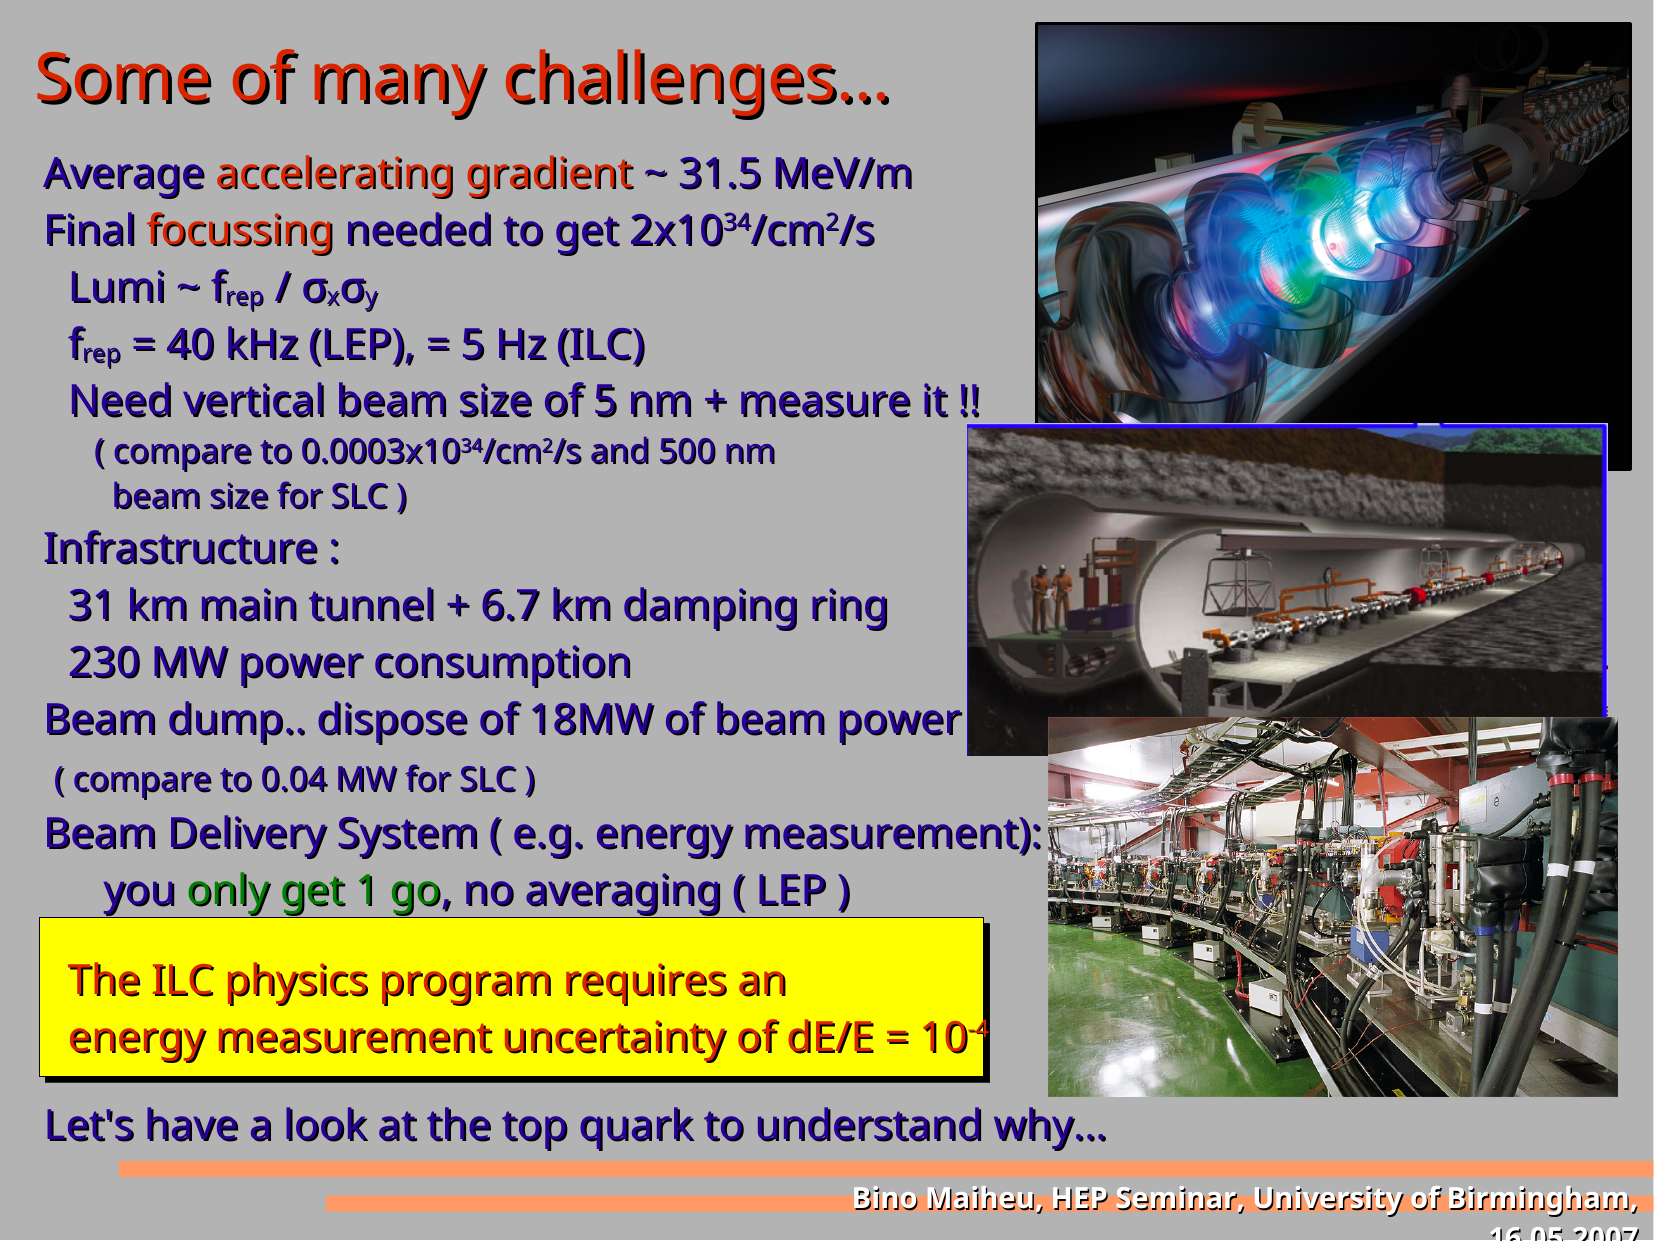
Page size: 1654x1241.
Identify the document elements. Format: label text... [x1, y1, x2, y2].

text_box [39, 917, 984, 1077]
text_box Bino Maiheu, HEP Seminar, University of Birmingham, 16.05.2007 [684, 1170, 1654, 1221]
picture [1038, 25, 1629, 1097]
text_box Some of many challenges... [20, 22, 1035, 118]
text_box Let's have a look at the top quark to understand why... [28, 1087, 1075, 1153]
text_box Average accelerating gradient ~ 31.5 MeV/m Final focussing needed to get 2x1034/cm2/s Lumi ~ frep / σxσy frep = 40 kHz (LEP), = 5 Hz (ILC) Need vertical beam size of 5 nm + measure it !! ( compare to 0.0003x1034/cm2/s and 500 nm beam size for SLC ) Infrastructure : 31 km main tunnel + 6.7 km damping ring 230 MW power consumption Beam dump.. dispose of 18MW of beam power ( compare to 0.04 MW for SLC ) Beam Delivery System ( e.g. energy measurement): you only get 1 go, no averaging ( LEP ) [17, 134, 1049, 861]
text_box The ILC physics program requires an energy measurement uncertainty of dE/E = 10-4 [52, 941, 978, 1058]
